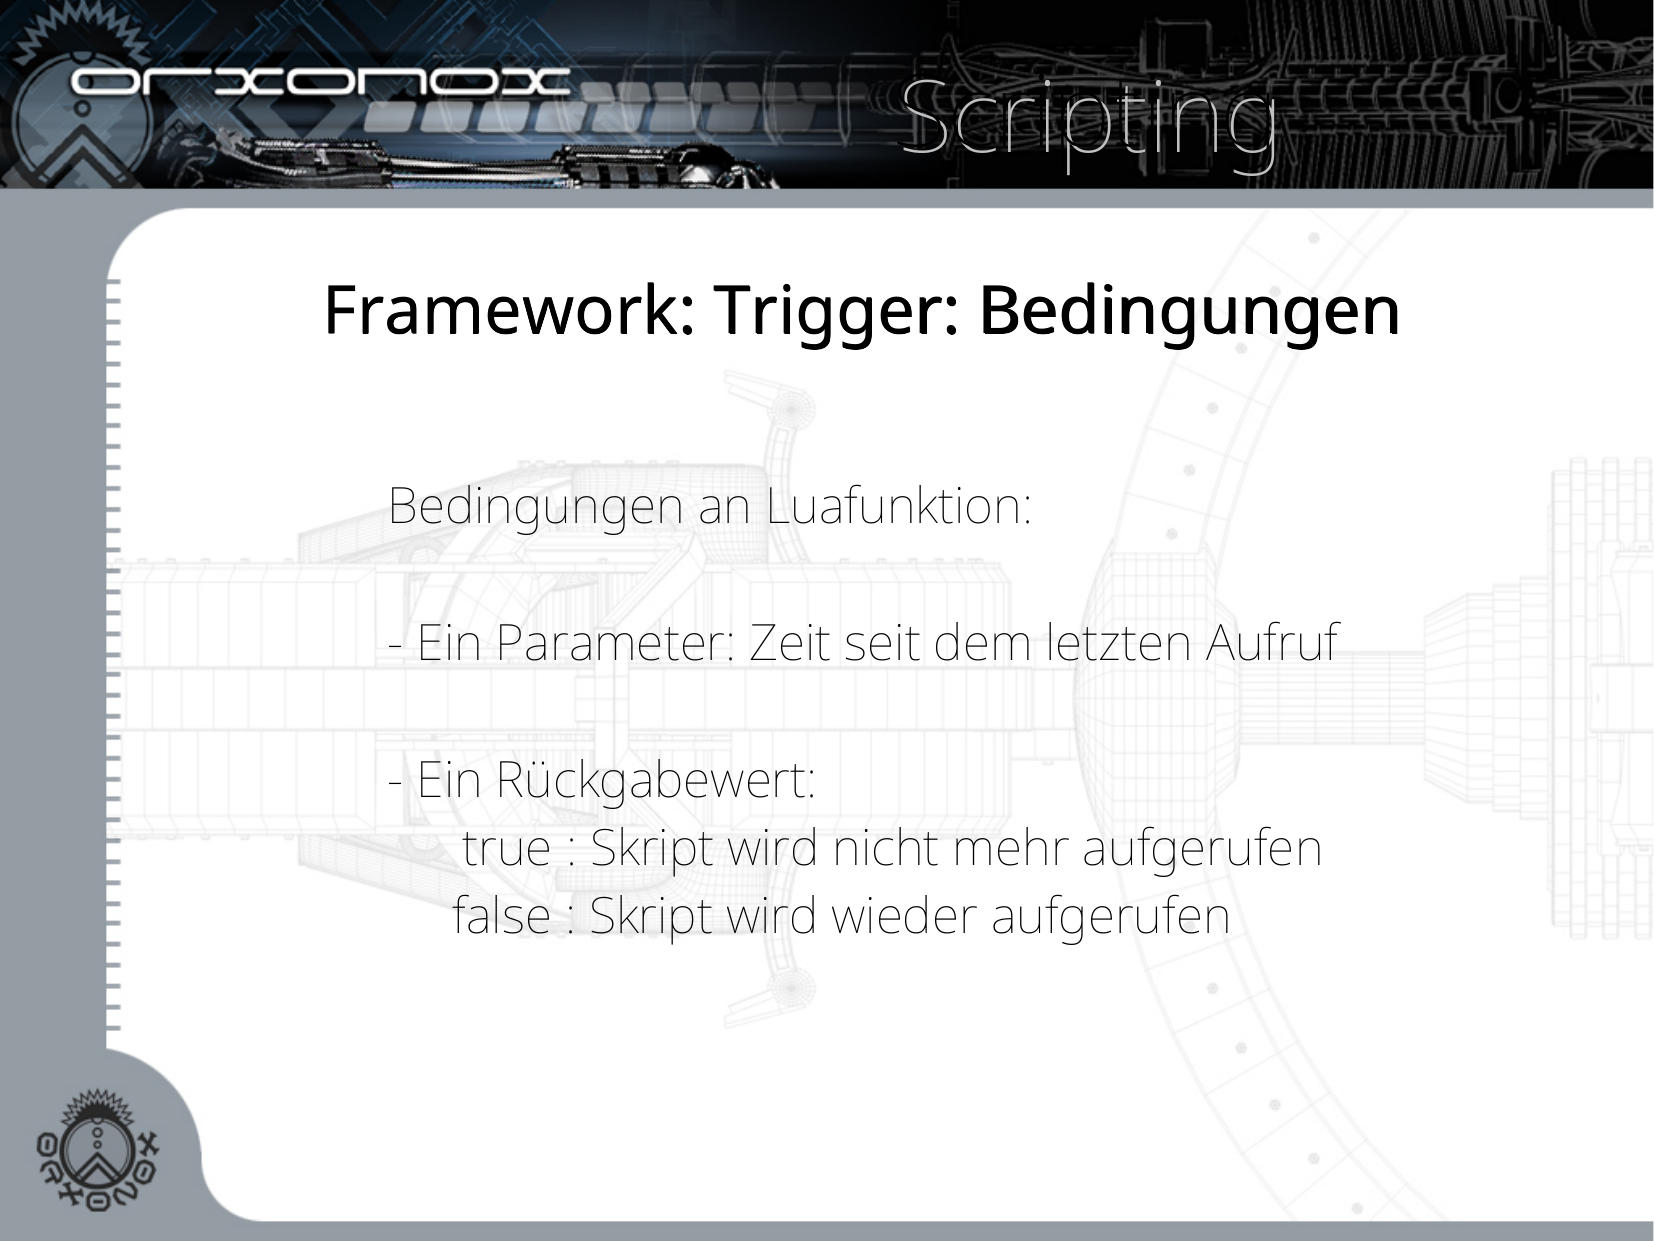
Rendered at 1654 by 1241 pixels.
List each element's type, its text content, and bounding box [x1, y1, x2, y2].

text_box Framework: Trigger: Bedingungen [187, 262, 1538, 341]
text_box Scripting [842, 32, 1349, 164]
picture [0, 0, 1654, 1241]
text_box Bedingungen an Luafunktion: - Ein Parameter: Zeit seit dem letzten Aufruf - Ein Rückgabewert: true : Skript wird nicht mehr aufgerufen false : Skript wird wieder aufgerufen [337, 394, 1613, 992]
